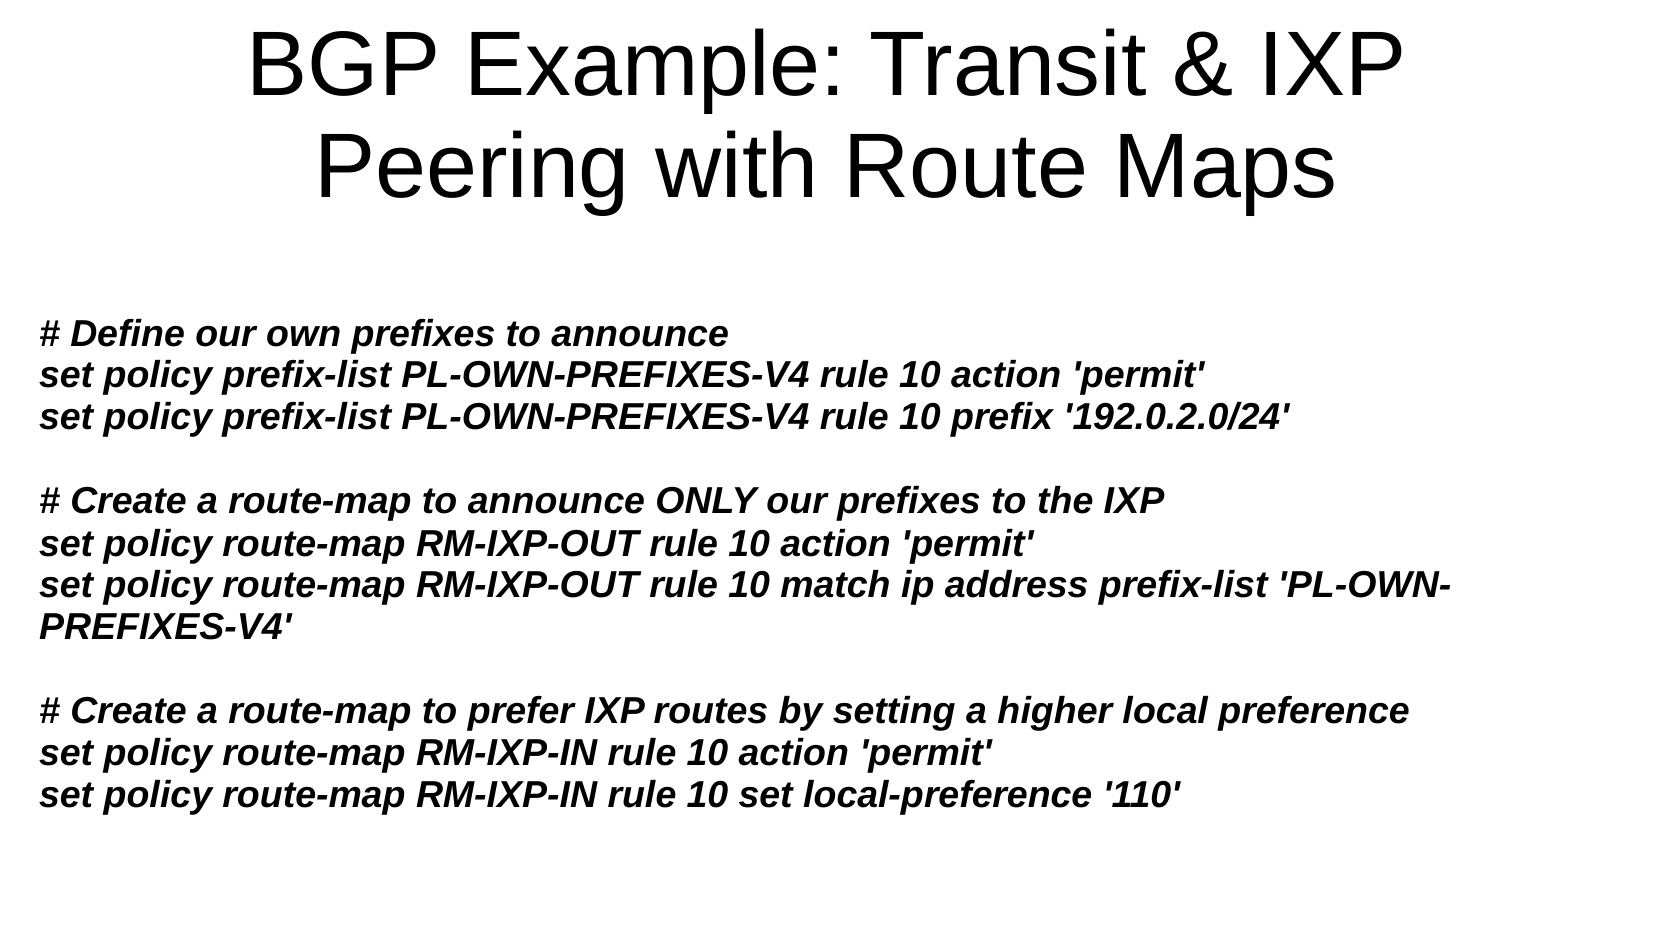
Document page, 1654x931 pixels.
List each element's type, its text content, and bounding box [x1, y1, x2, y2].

title BGP Example: Transit & IXP Peering with Route Maps [82, 12, 1571, 218]
text_box # Define our own prefixes to announce set policy prefix-list PL-OWN-PREFIXES-V4 rule 10 action 'permit' set policy prefix-list PL-OWN-PREFIXES-V4 rule 10 prefix '192.0.2.0/24' # Create a route-map to announce ONLY our prefixes to the IXP set policy route-map RM-IXP-OUT rule 10 action 'permit' set policy route-map RM-IXP-OUT rule 10 match ip address prefix-list 'PL-OWN-PREFIXES-V4' # Create a route-map to prefer IXP routes by setting a higher local preference set policy route-map RM-IXP-IN rule 10 action 'permit' set policy route-map RM-IXP-IN rule 10 set local-preference '110' [24, 304, 1637, 908]
